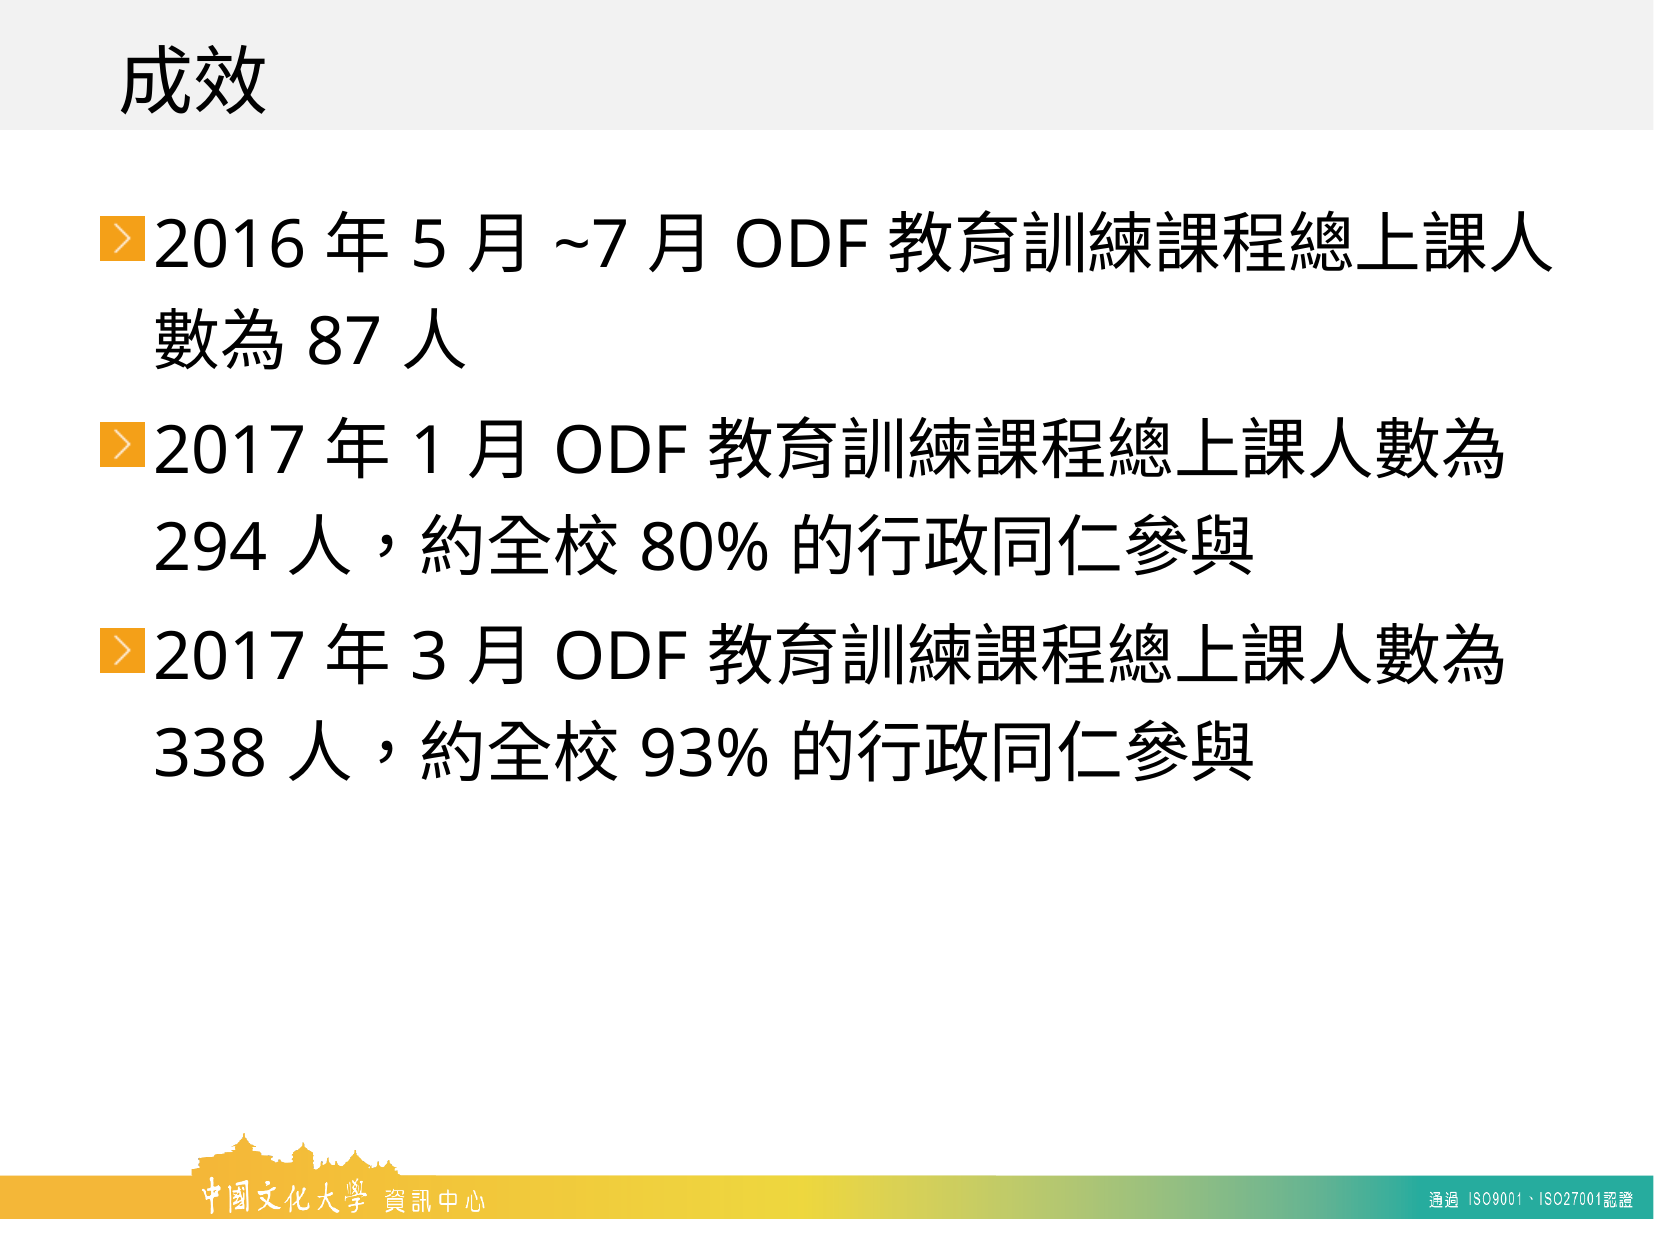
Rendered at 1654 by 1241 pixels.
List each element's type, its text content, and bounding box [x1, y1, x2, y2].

title 成效 [118, 0, 1571, 166]
picture [0, 1133, 1654, 1219]
list 2016年5月~7月ODF教育訓練課程總上課人數為87人 2017年1月ODF教育訓練課程總上課人數為294人，約全校80%的行政同仁參與 2017年3月ODF教育訓練課程總上課人數為338人，約全校93%的行政同仁參與 [82, 190, 1571, 1028]
